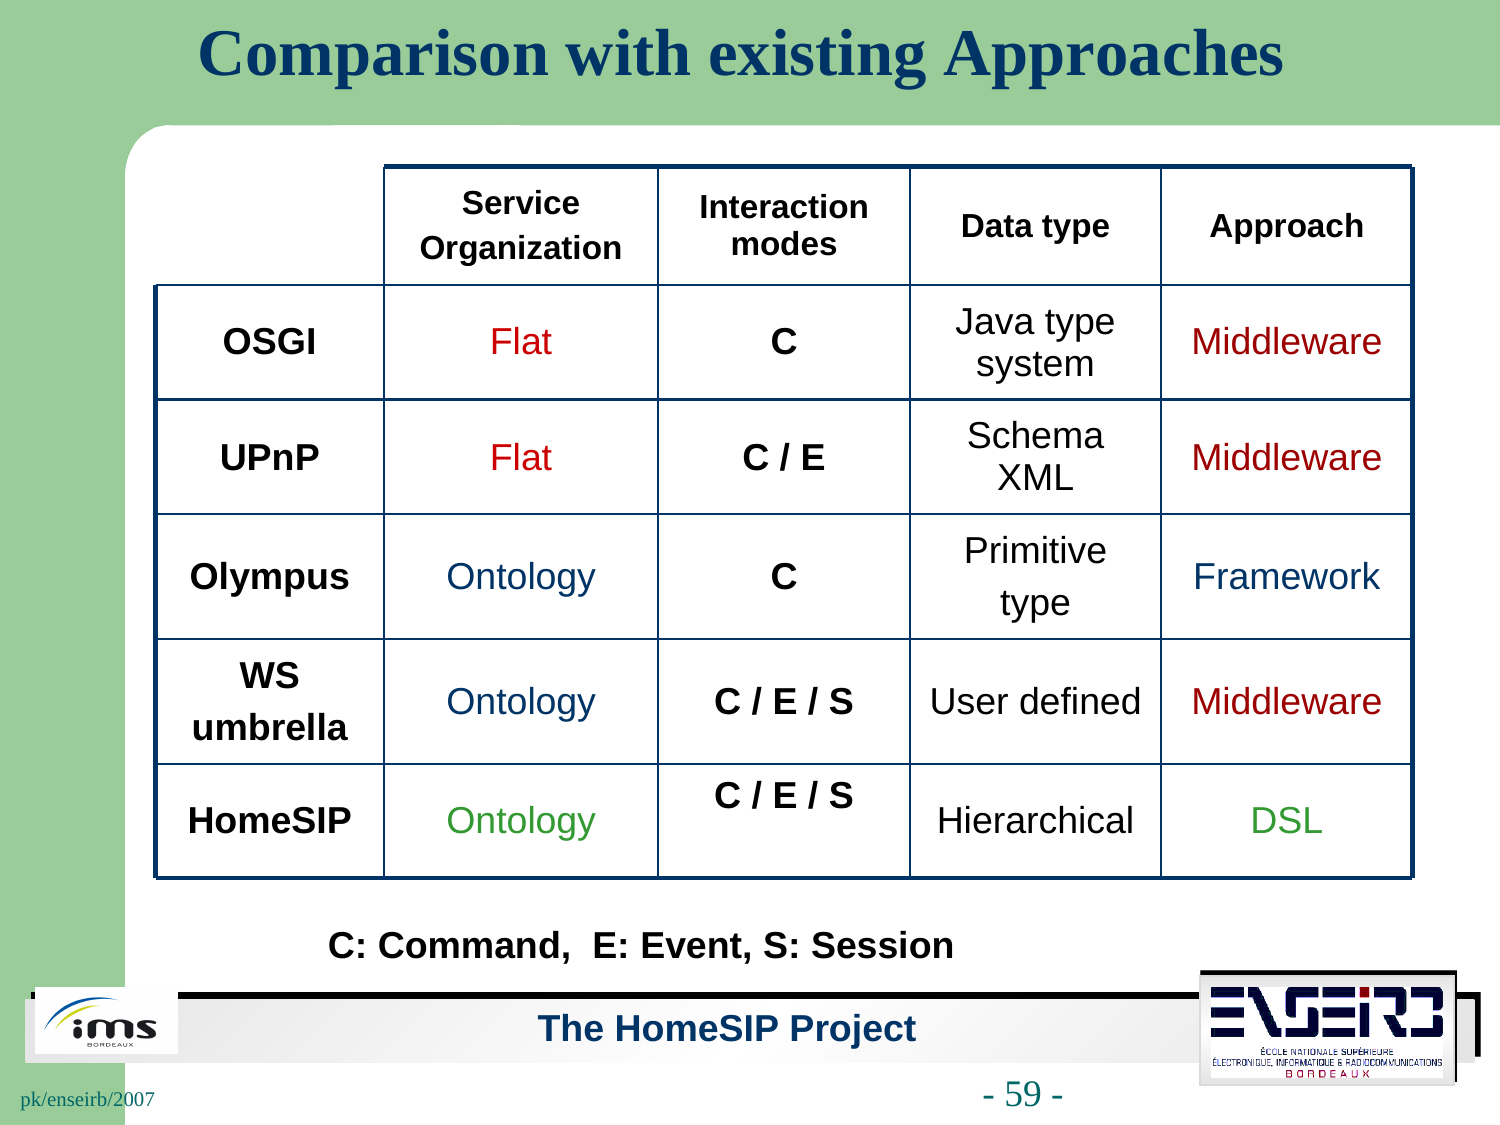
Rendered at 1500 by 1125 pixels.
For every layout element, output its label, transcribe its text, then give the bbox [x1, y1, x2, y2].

text_box Approach [1162, 169, 1410, 284]
text_box Hierarchical [911, 765, 1160, 876]
text_box Interaction modes [659, 169, 909, 284]
text_box User defined [911, 640, 1160, 763]
text_box C [659, 515, 909, 638]
text_box Flat [385, 286, 657, 398]
text_box C / E / S [659, 765, 909, 876]
text_box WS umbrella [158, 640, 383, 763]
text_box Ontology [385, 515, 657, 638]
text_box Framework [1162, 515, 1410, 638]
text_box Flat [385, 401, 657, 513]
text_box Middleware [1162, 286, 1410, 398]
text_box Primitive type [911, 515, 1160, 638]
text_box Ontology [385, 640, 657, 763]
text_box Service Organization [385, 169, 657, 284]
text_box OSGI [158, 286, 383, 398]
text_box C / E [659, 401, 909, 513]
text_box C: Command, E: Event, S: Session [313, 916, 971, 975]
text_box Middleware [1162, 640, 1410, 763]
picture [1211, 987, 1443, 1078]
text_box Schema XML [911, 401, 1160, 513]
text_box Java type system [911, 286, 1160, 398]
text_box Middleware [1162, 401, 1410, 513]
text_box Olympus [158, 515, 383, 638]
text_box HomeSIP [158, 765, 383, 876]
text_box Ontology [385, 765, 657, 876]
text_box C / E / S [659, 640, 909, 763]
picture [35, 987, 178, 1054]
text_box C [659, 286, 909, 398]
text_box UPnP [158, 401, 383, 513]
text_box Data type [911, 169, 1160, 284]
text_box DSL [1162, 765, 1410, 876]
text_box Comparison with existing Approaches [0, 8, 1500, 99]
